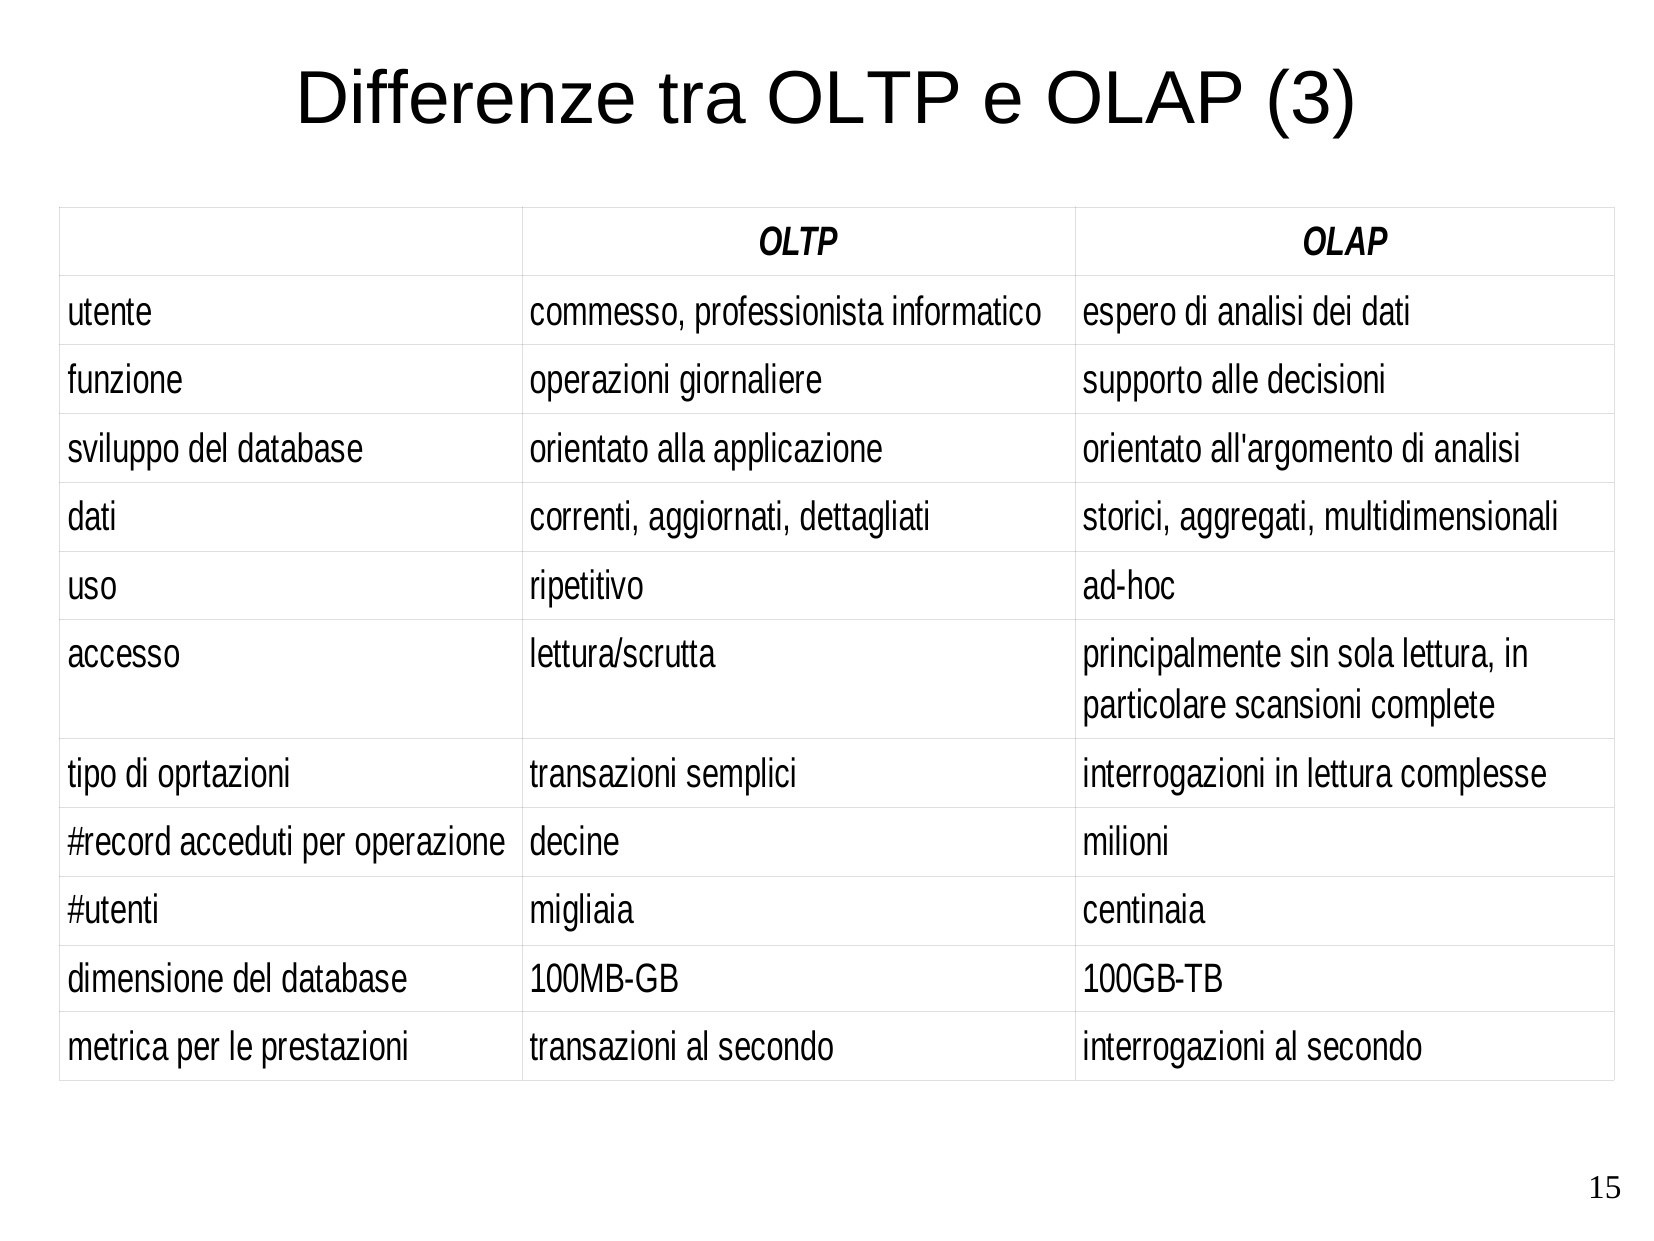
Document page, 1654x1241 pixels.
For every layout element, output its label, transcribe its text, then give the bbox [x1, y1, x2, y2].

chart [59, 206, 1616, 1241]
title Differenze tra OLTP e OLAP (3) [37, 30, 1617, 166]
